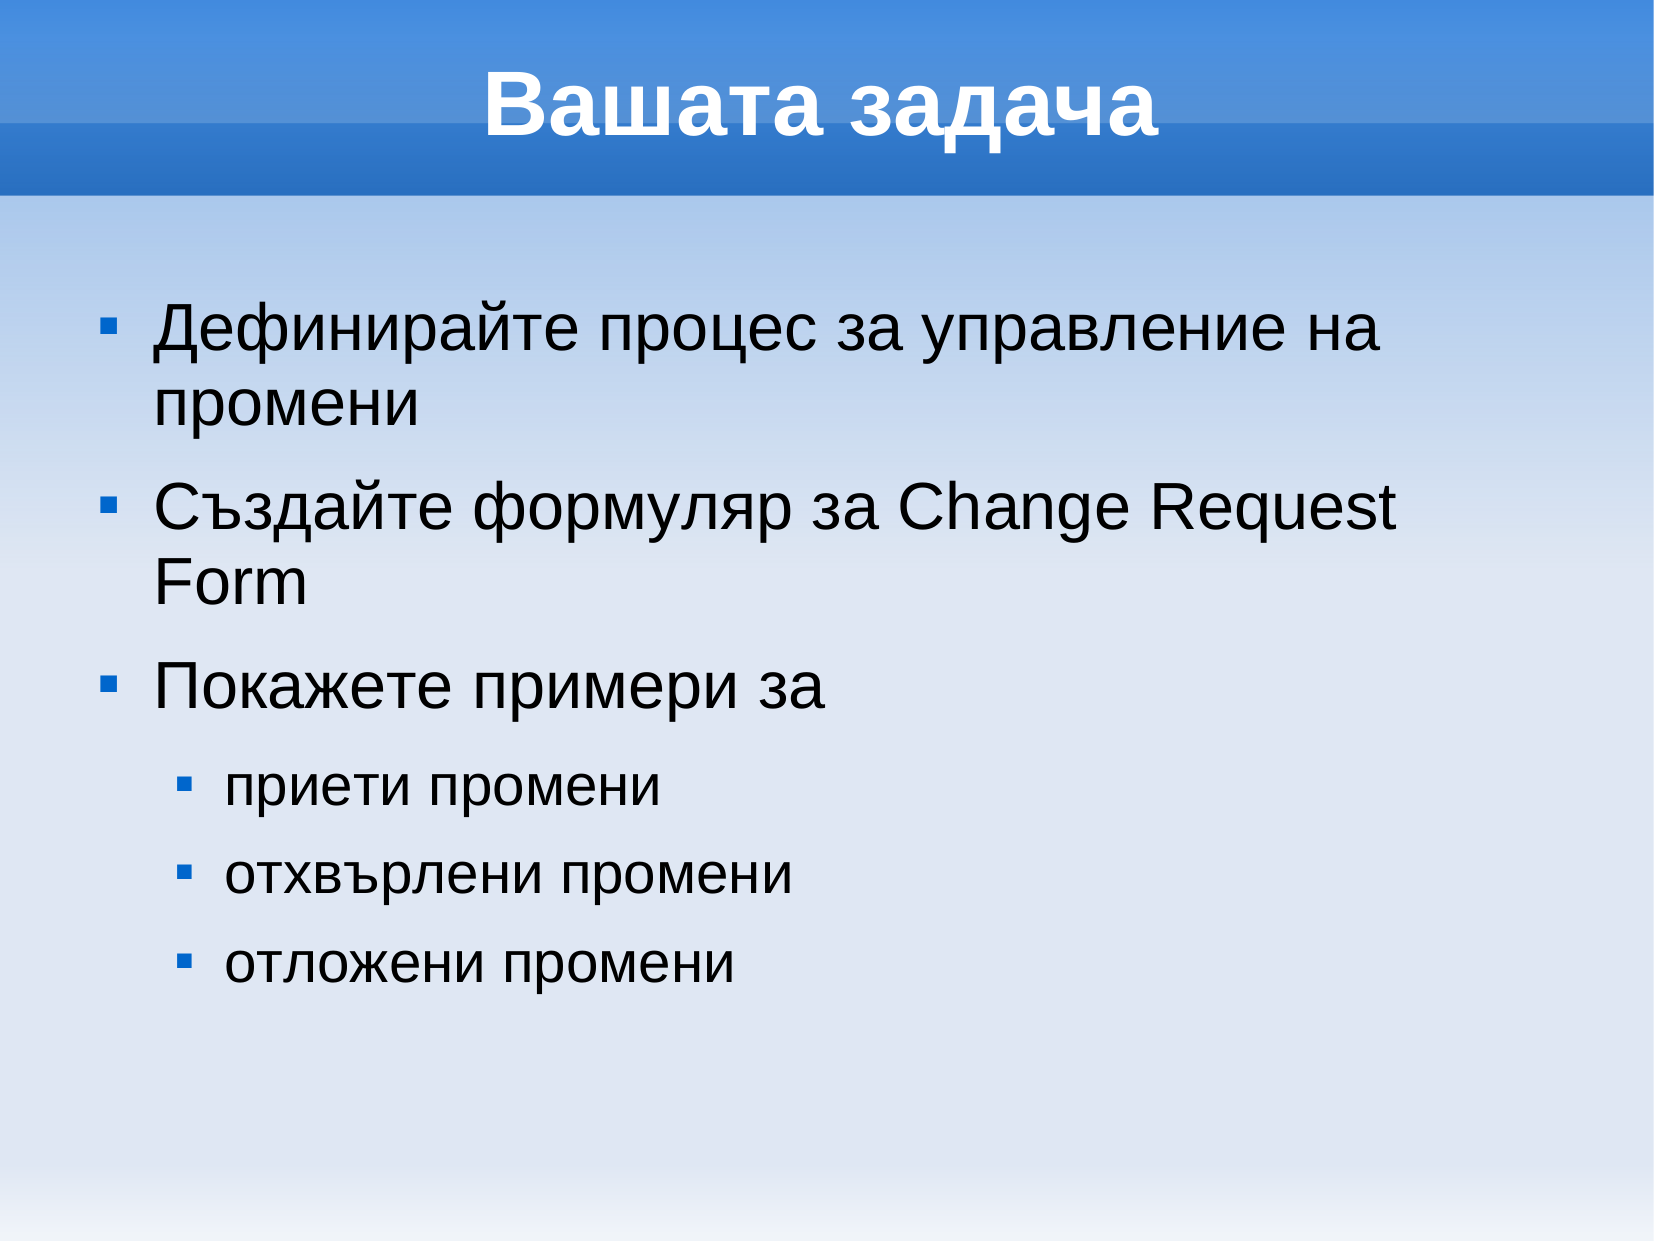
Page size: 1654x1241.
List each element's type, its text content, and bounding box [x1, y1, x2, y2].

title Вашата задача [76, 0, 1565, 208]
picture [0, 0, 1654, 1241]
list Дефинирайте процес за управление на промени Създайте формуляр за Change Request Form Покажете примери за приети промени отхвърлени промени отложени промени [82, 290, 1571, 1109]
